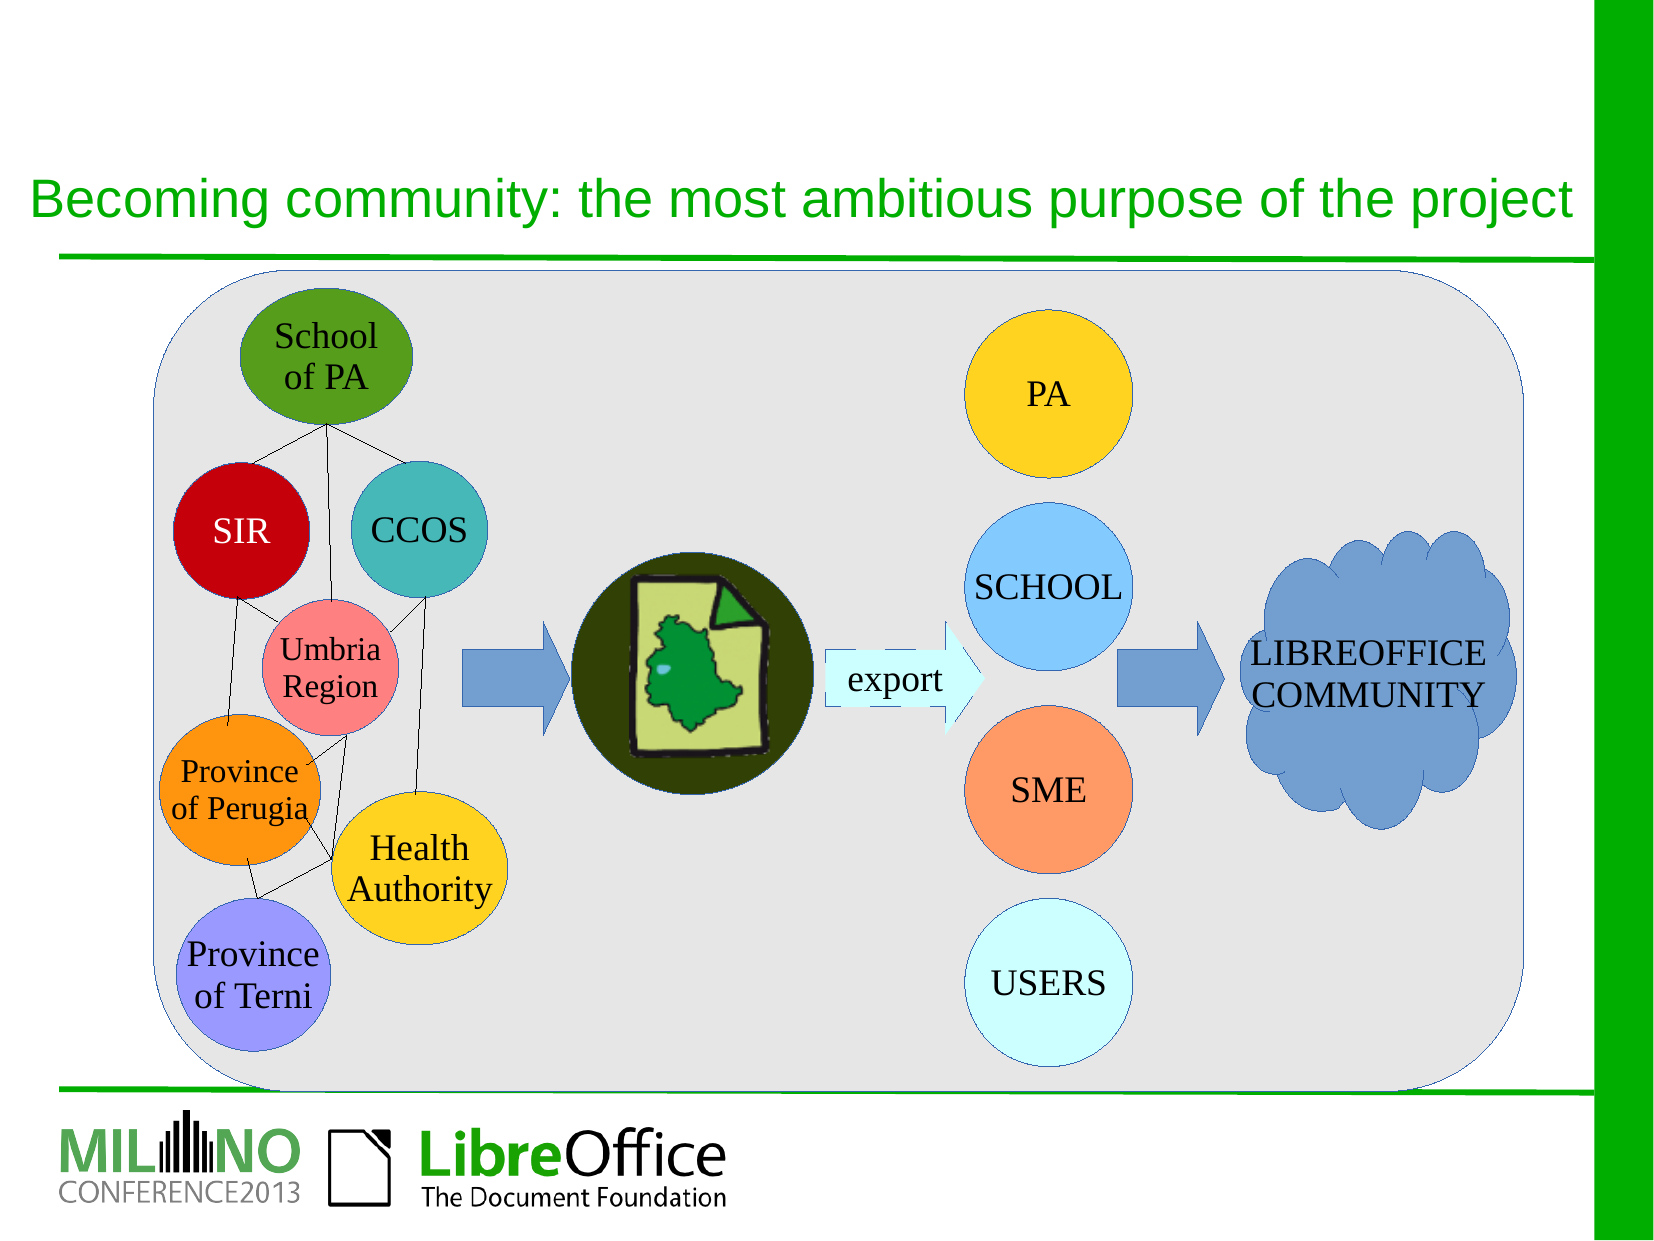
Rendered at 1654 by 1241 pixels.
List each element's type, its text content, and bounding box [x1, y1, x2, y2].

text_box Province of Terni [176, 898, 331, 1052]
text_box SME [964, 705, 1133, 874]
text_box Becoming community: the most ambitious purpose of the project [0, 168, 1583, 229]
picture [59, 1093, 756, 1241]
text_box SIR [173, 462, 310, 600]
text_box School of PA [240, 288, 413, 425]
text_box CCOS [351, 461, 488, 598]
text_box USERS [964, 898, 1133, 1067]
text_box export [825, 621, 986, 736]
picture [629, 564, 773, 767]
text_box Umbria Region [262, 599, 399, 736]
text_box Province of Perugia [159, 714, 321, 866]
text_box [153, 270, 1524, 1092]
text_box SCHOOL [964, 502, 1133, 671]
text_box Health Authority [331, 791, 508, 945]
text_box LIBREOFFICE COMMUNITY [1240, 531, 1517, 830]
text_box PA [964, 309, 1133, 479]
